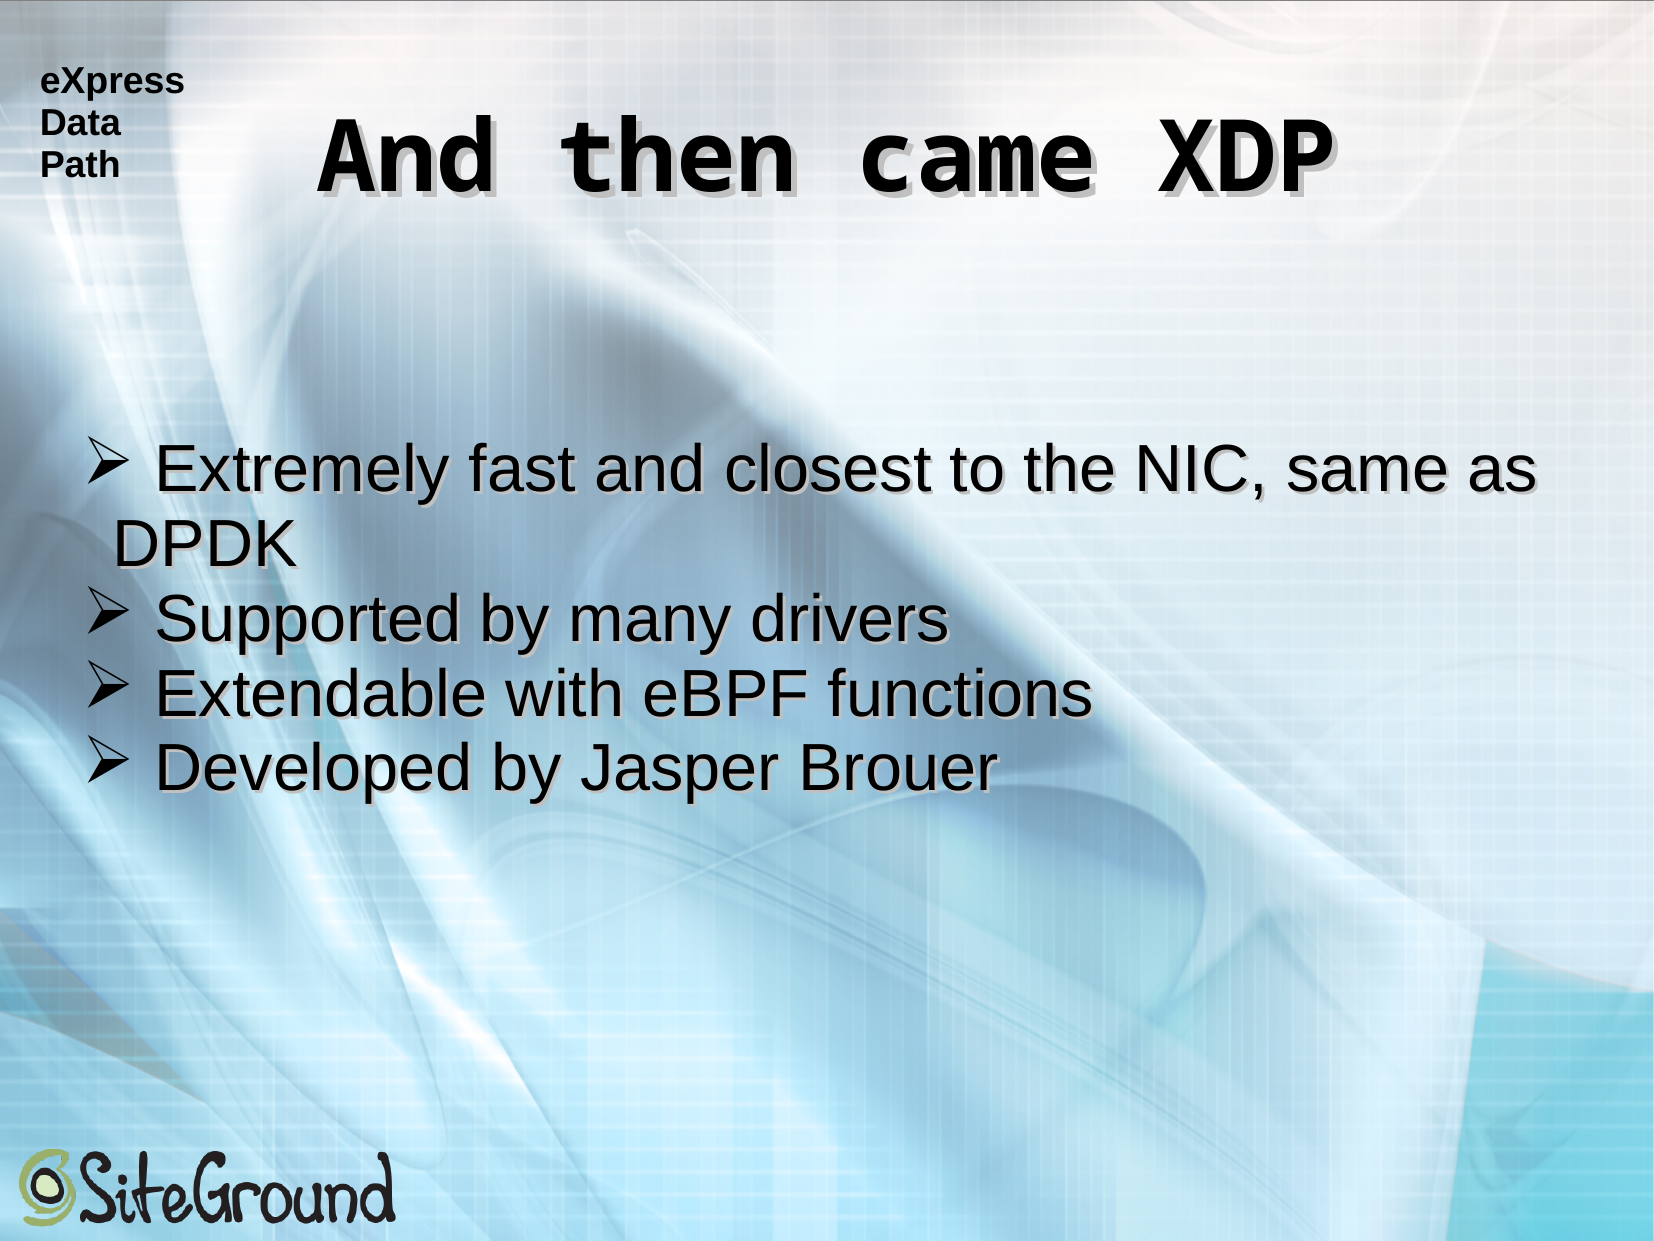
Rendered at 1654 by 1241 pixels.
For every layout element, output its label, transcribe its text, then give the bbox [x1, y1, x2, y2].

text_box eXpress Data Path [24, 51, 203, 193]
subtitle Extremely fast and closest to the NIC, same as DPDK Supported by many drivers Extendable with eBPF functions Developed by Jasper Brouer [82, 189, 1571, 1085]
title And then came XDP [82, 49, 1571, 189]
picture [15, 1145, 396, 1233]
